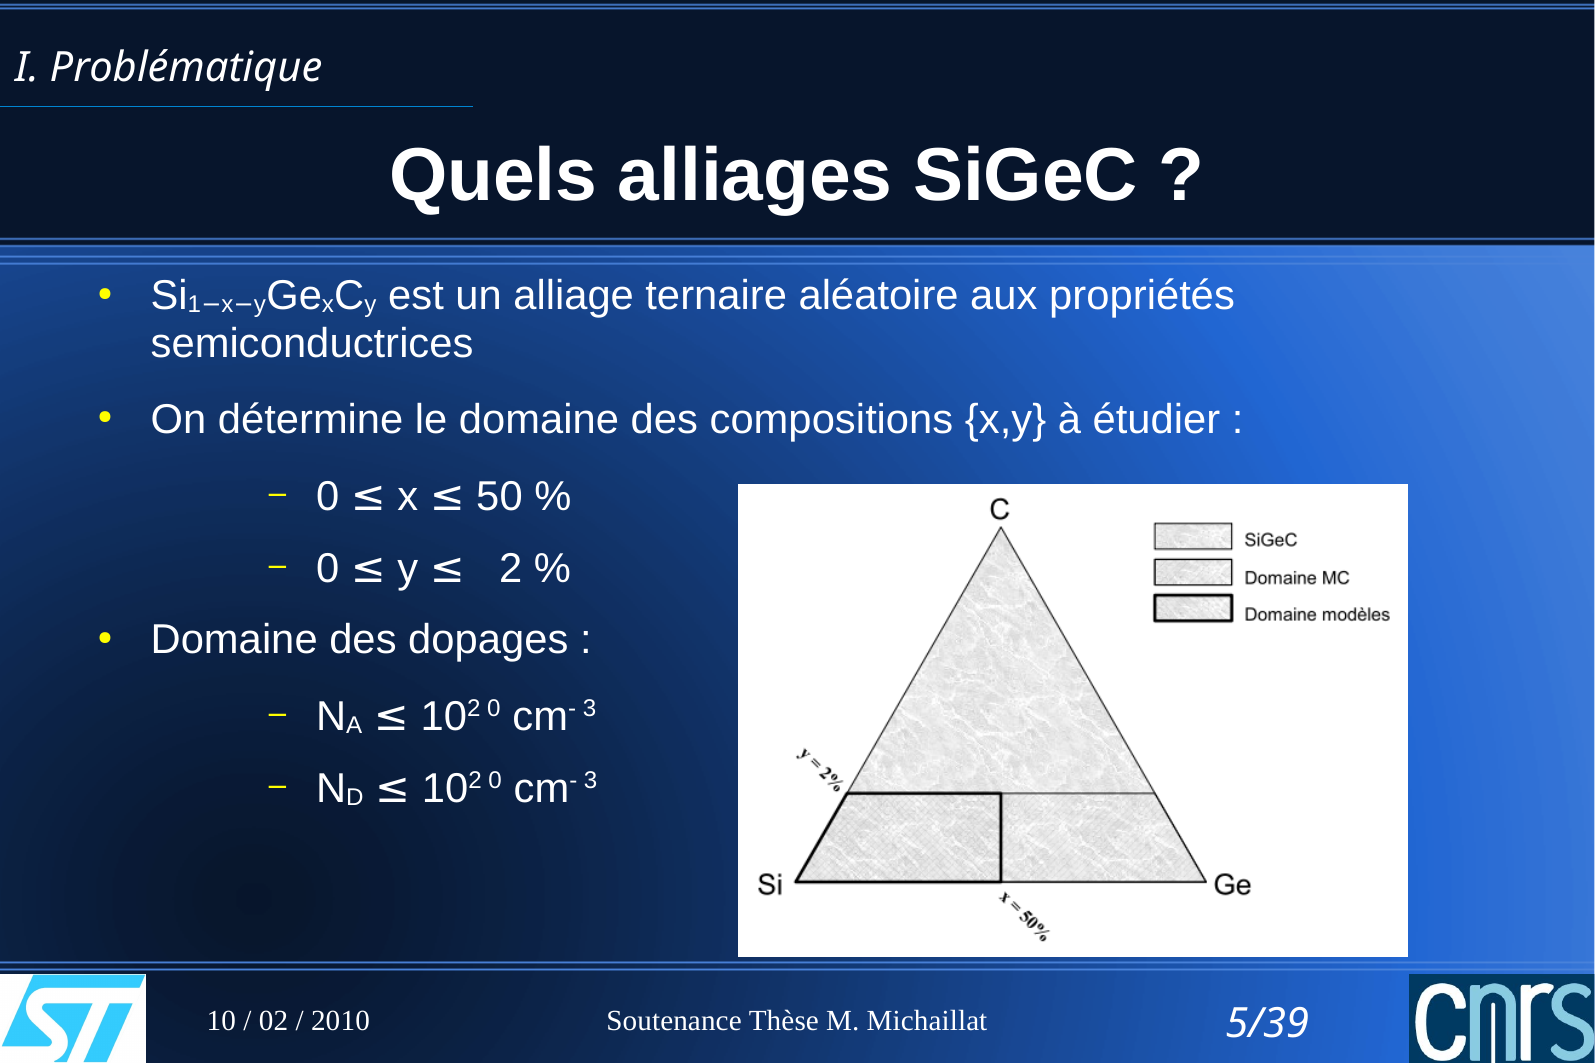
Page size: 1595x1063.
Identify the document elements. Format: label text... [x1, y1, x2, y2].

picture [0, 0, 1595, 1063]
list Si1−x−yGexCy est un alliage ternaire aléatoire aux propriétés semiconductrices On détermine le domaine des compositions {x,y} à étudier : 0 ≤ x ≤ 50 % 0 ≤ y ≤ 2 % Domaine des dopages : NA ≤ 102 0 cm- 3 ND ≤ 102 0 cm- 3 [79, 270, 1515, 973]
text_box I. Problématique [0, 29, 1182, 100]
title Quels alliages SiGeC ? [79, 115, 1515, 234]
